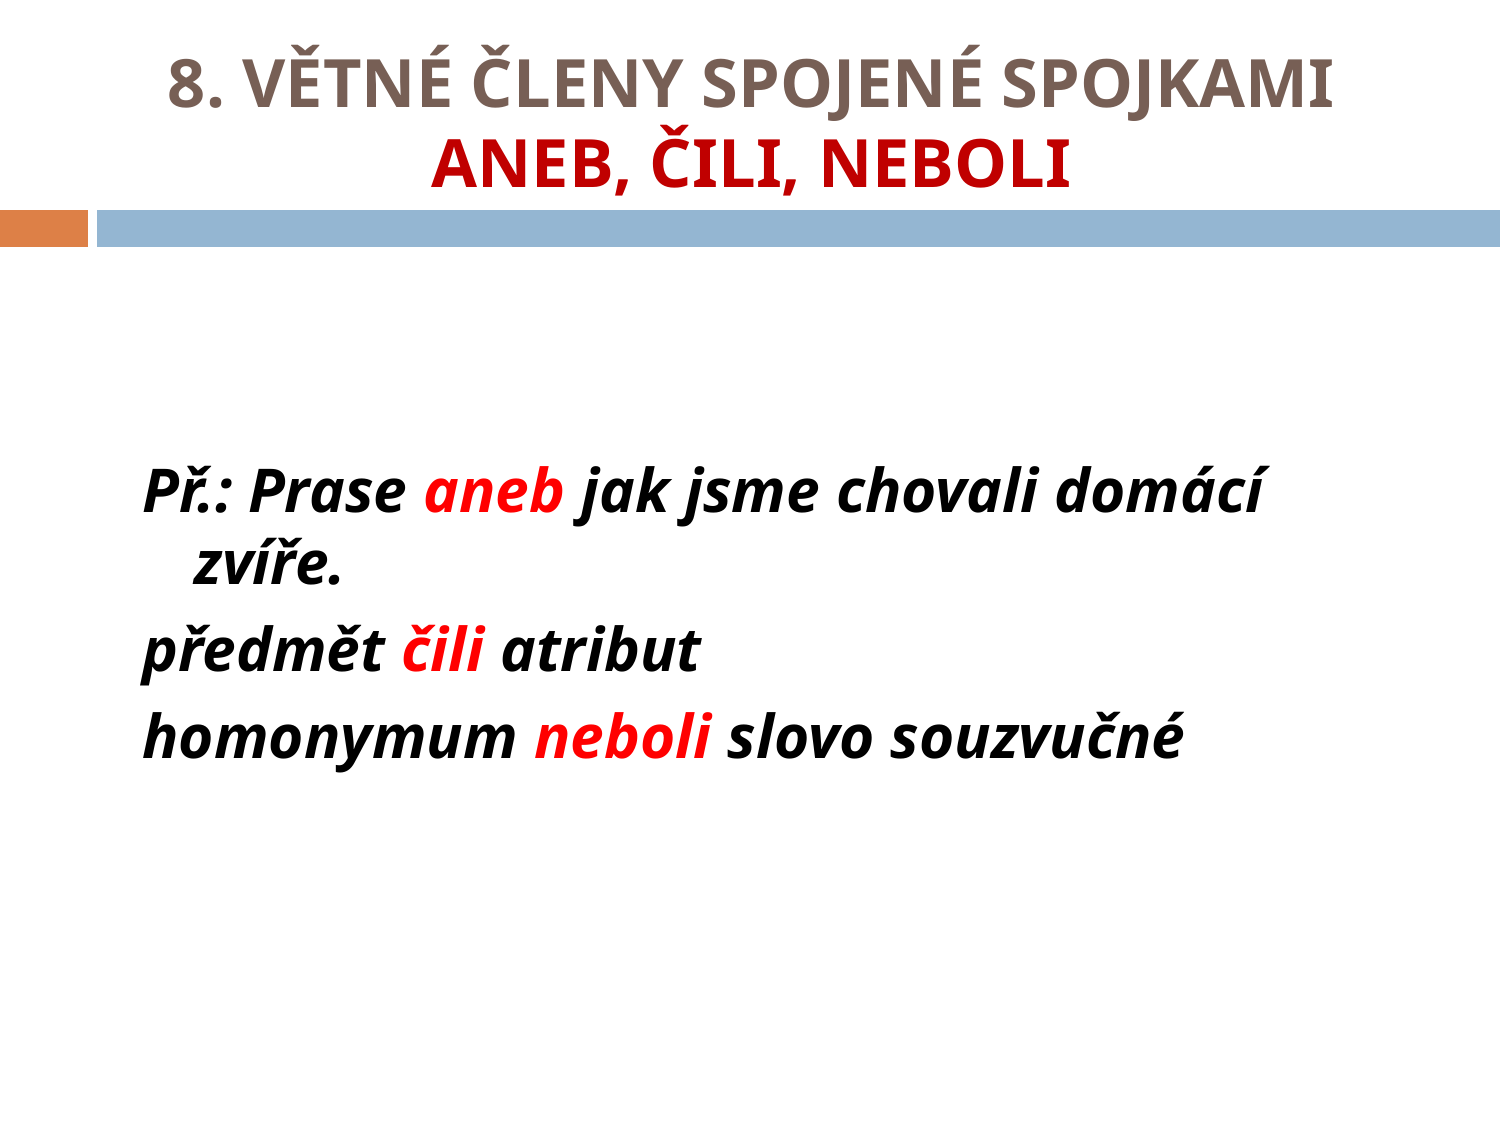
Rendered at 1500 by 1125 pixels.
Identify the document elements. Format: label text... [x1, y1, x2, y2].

title 8. VĚTNÉ ČLENY SPOJENÉ SPOJKAMI ANEB, ČILI, NEBOLI [76, 0, 1427, 343]
list Př.: Prase aneb jak jsme chovali domácí zvíře. předmět čili atribut homonymum neboli slovo souzvučné [75, 444, 1426, 1005]
